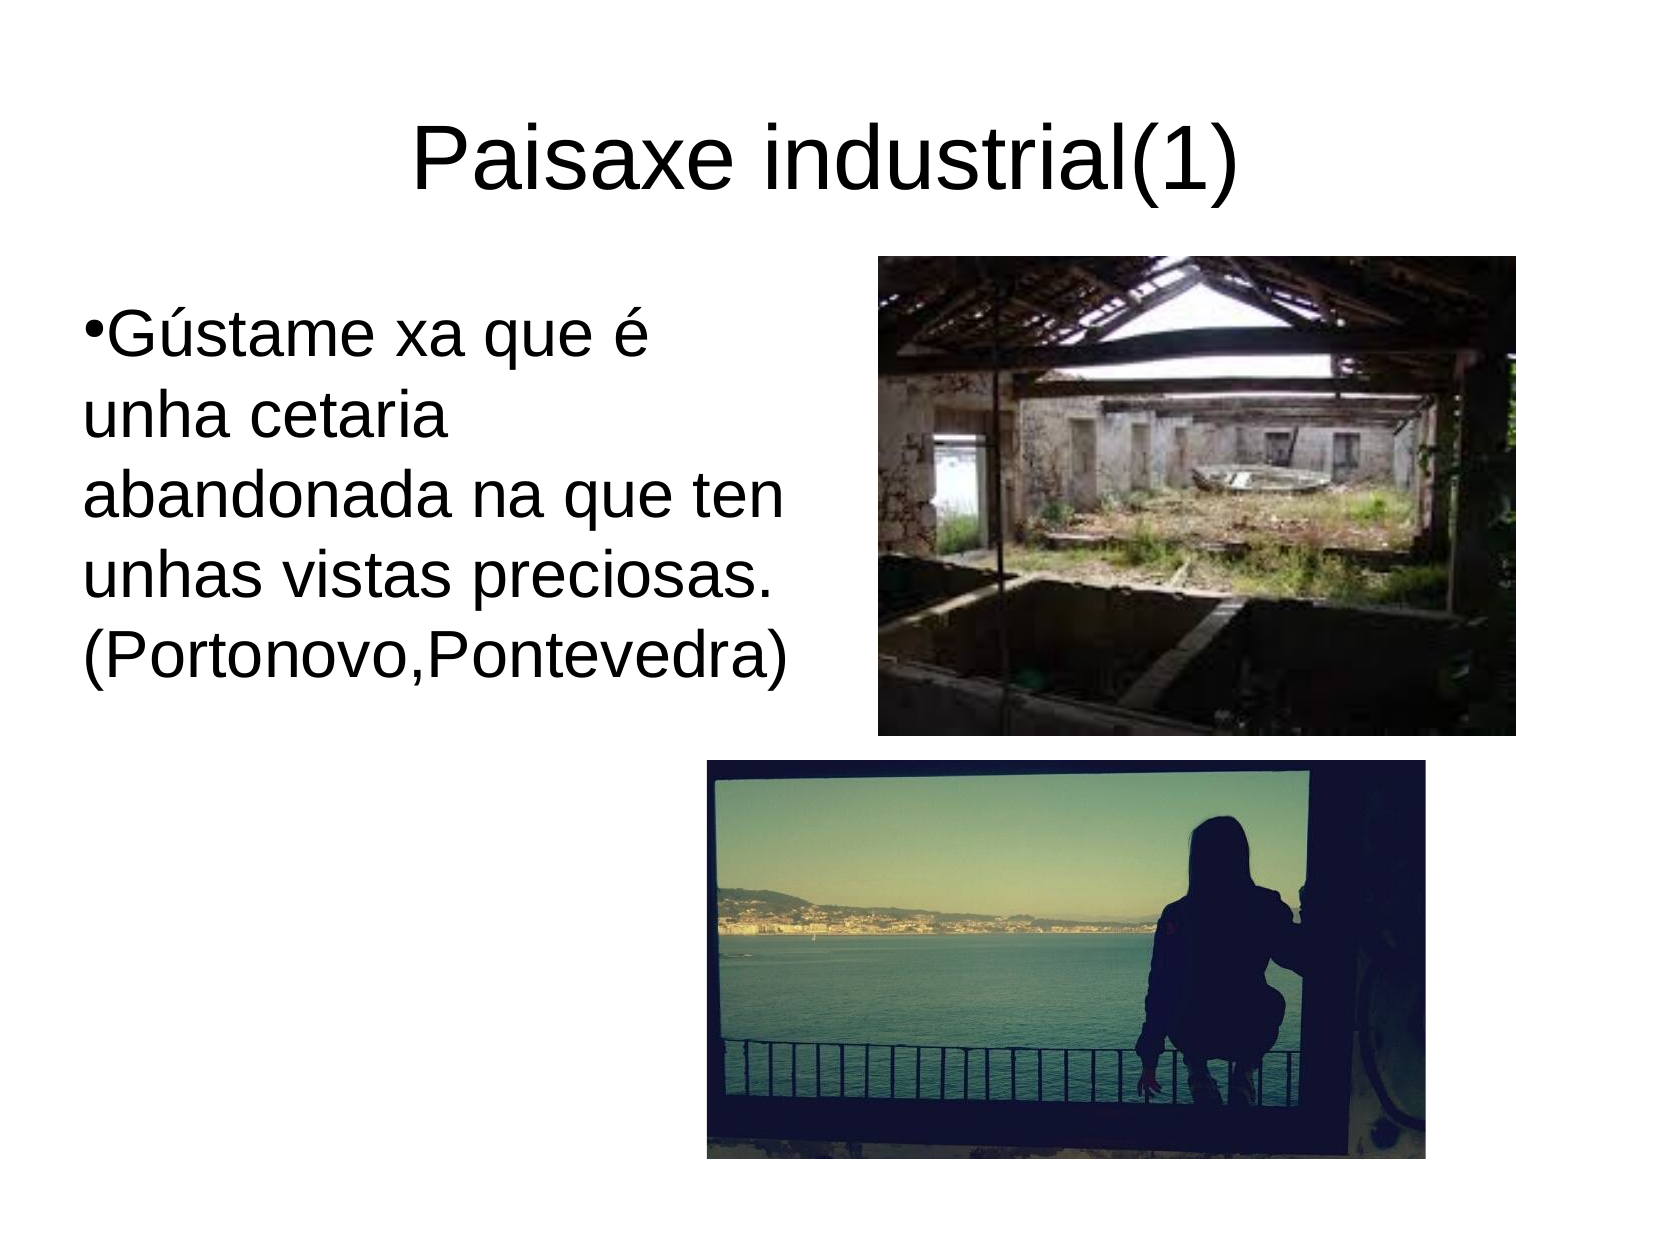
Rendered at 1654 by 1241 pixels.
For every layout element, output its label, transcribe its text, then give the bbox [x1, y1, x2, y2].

picture [706, 760, 1426, 1159]
picture [878, 256, 1516, 737]
list Gústame xa que é unha cetaria abandonada na que ten unhas vistas preciosas.(Portonovo,Pontevedra) [82, 290, 809, 1010]
title Paisaxe industrial(1) [82, 49, 1571, 257]
